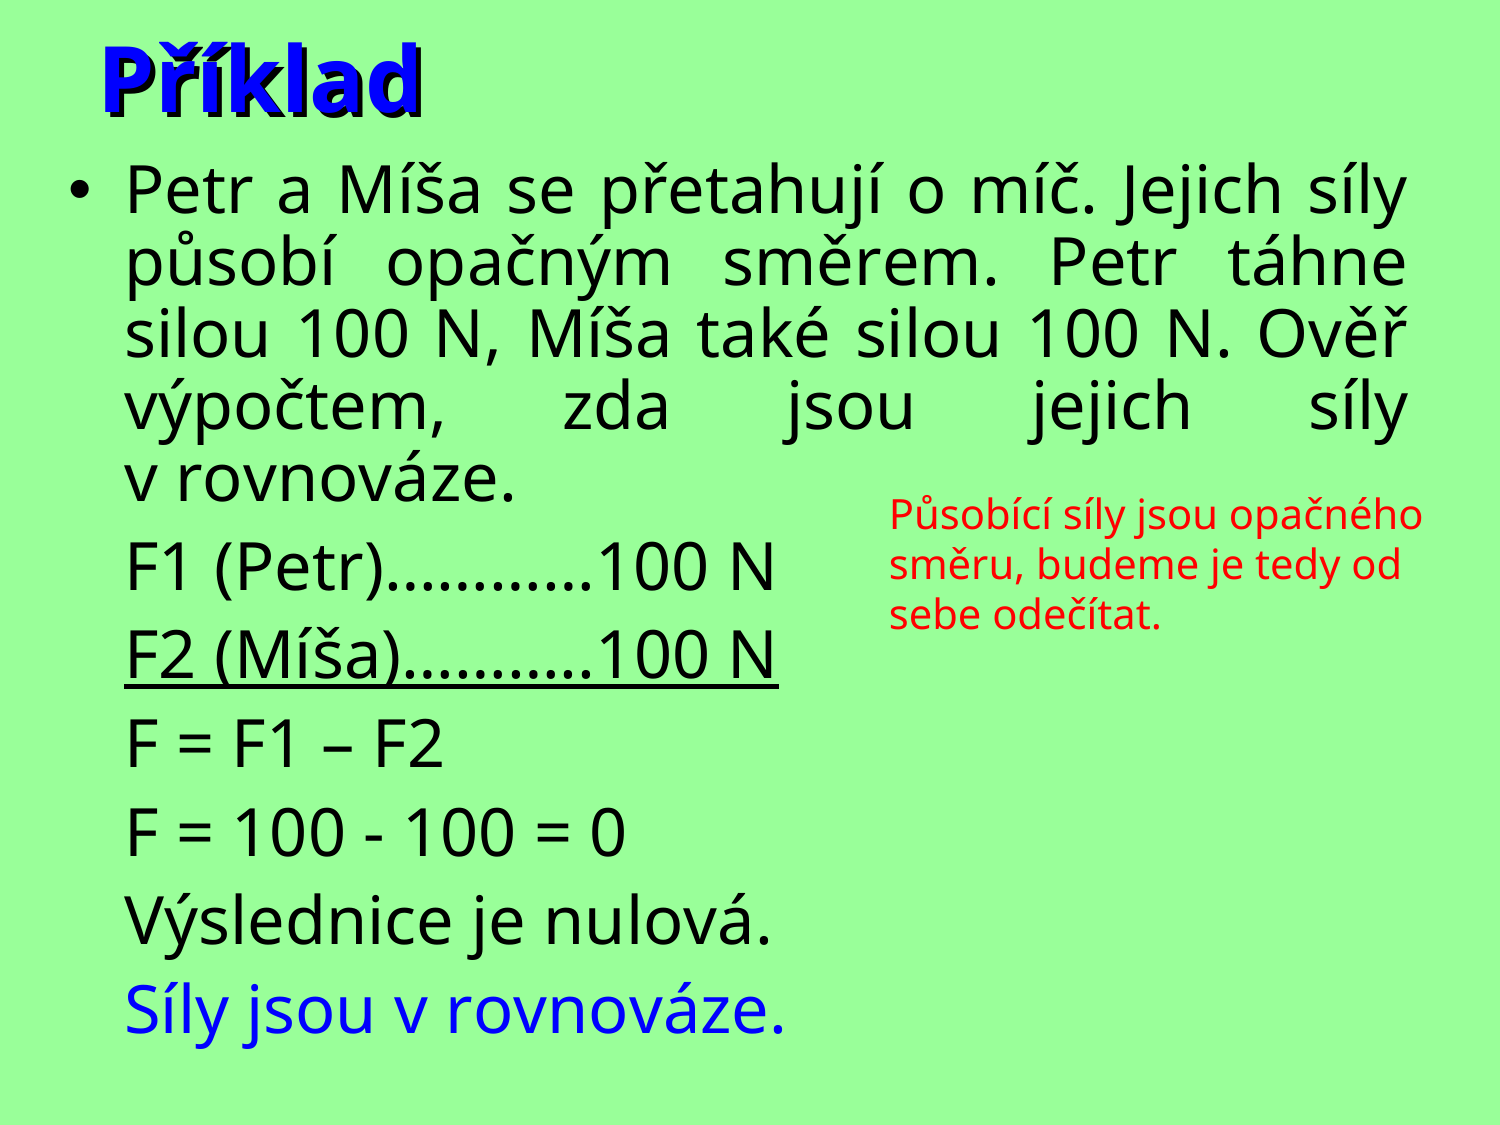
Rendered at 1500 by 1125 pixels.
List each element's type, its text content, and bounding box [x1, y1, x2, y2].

title Příklad [0, 0, 551, 152]
text_box Působící síly jsou opačného směru, budeme je tedy od sebe odečítat. [873, 479, 1500, 646]
list Petr a Míša se přetahují o míč. Jejich síly působí opačným směrem. Petr táhne silou 100 N, Míša také silou 100 N. Ověř výpočtem, zda jsou jejich síly v rovnováze. F1 (Petr)…………100 N F2 (Míša)………..100 N F = F1 – F2 F = 100 - 100 = 0 Výslednice je nulová. Síly jsou v rovnováze. [53, 148, 1426, 1094]
